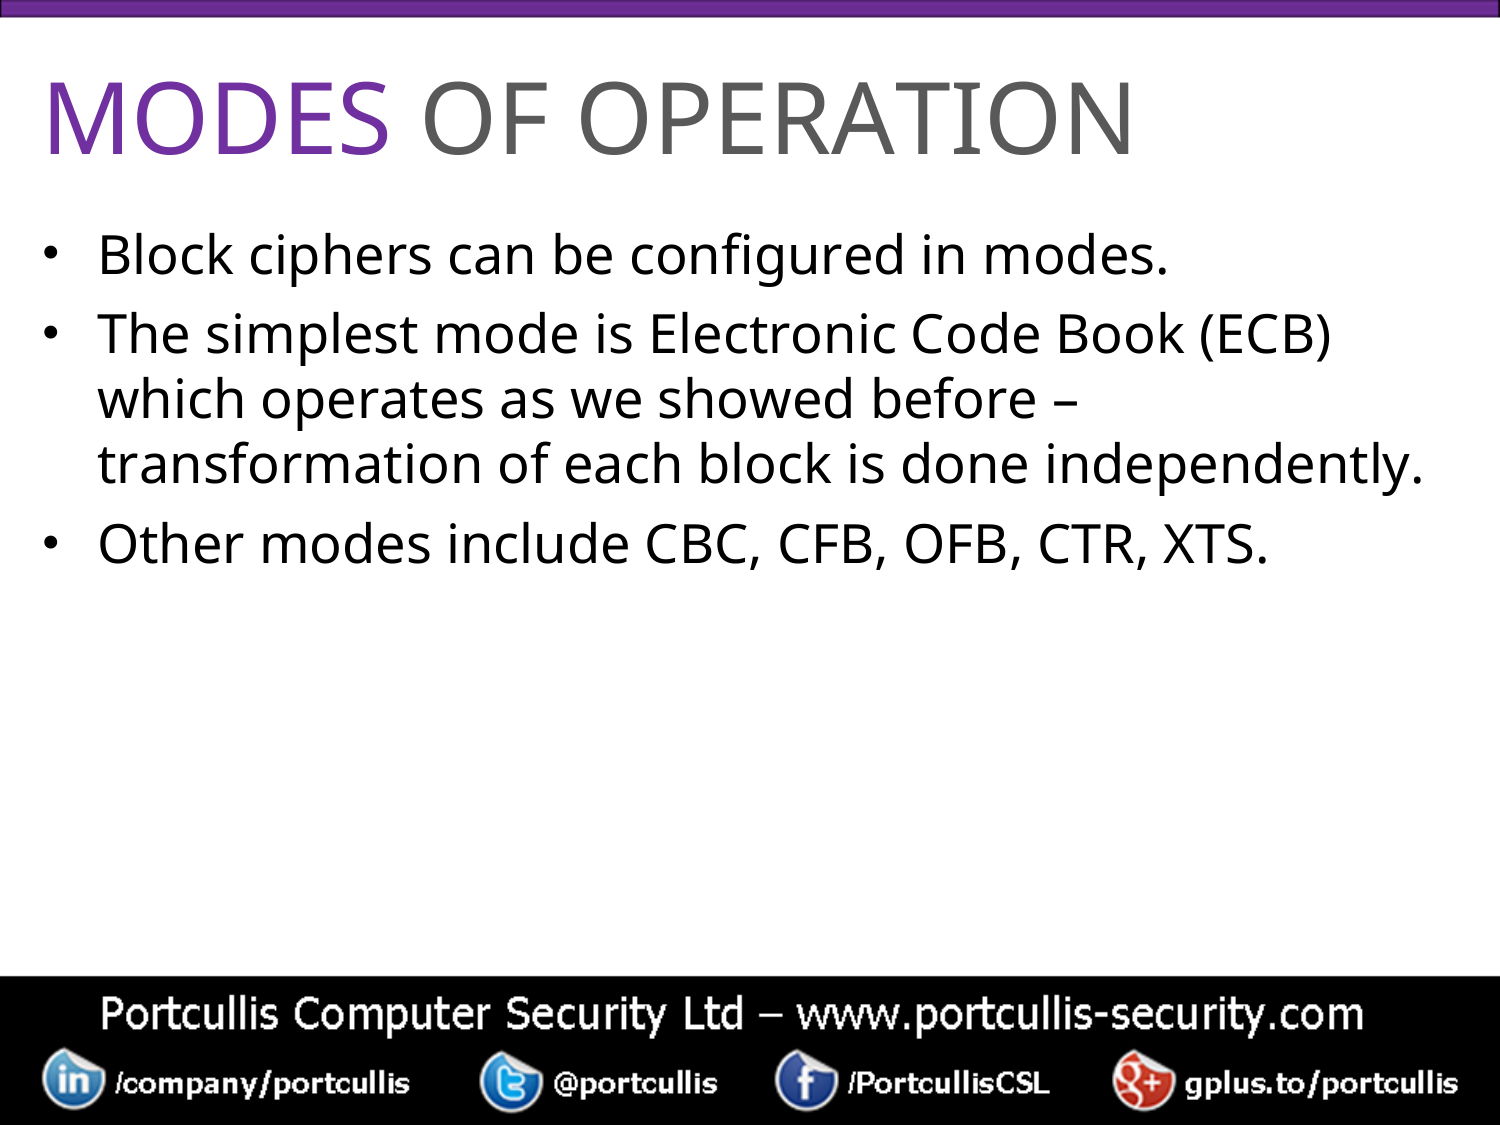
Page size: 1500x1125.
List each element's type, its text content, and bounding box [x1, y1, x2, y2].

title MODES OF OPERATION [41, 42, 1434, 202]
picture [0, 0, 1500, 1125]
list Block ciphers can be configured in modes. The simplest mode is Electronic Code Book (ECB) which operates as we showed before – transformation of each block is done independently. Other modes include CBC, CFB, OFB, CTR, XTS. [41, 219, 1428, 965]
